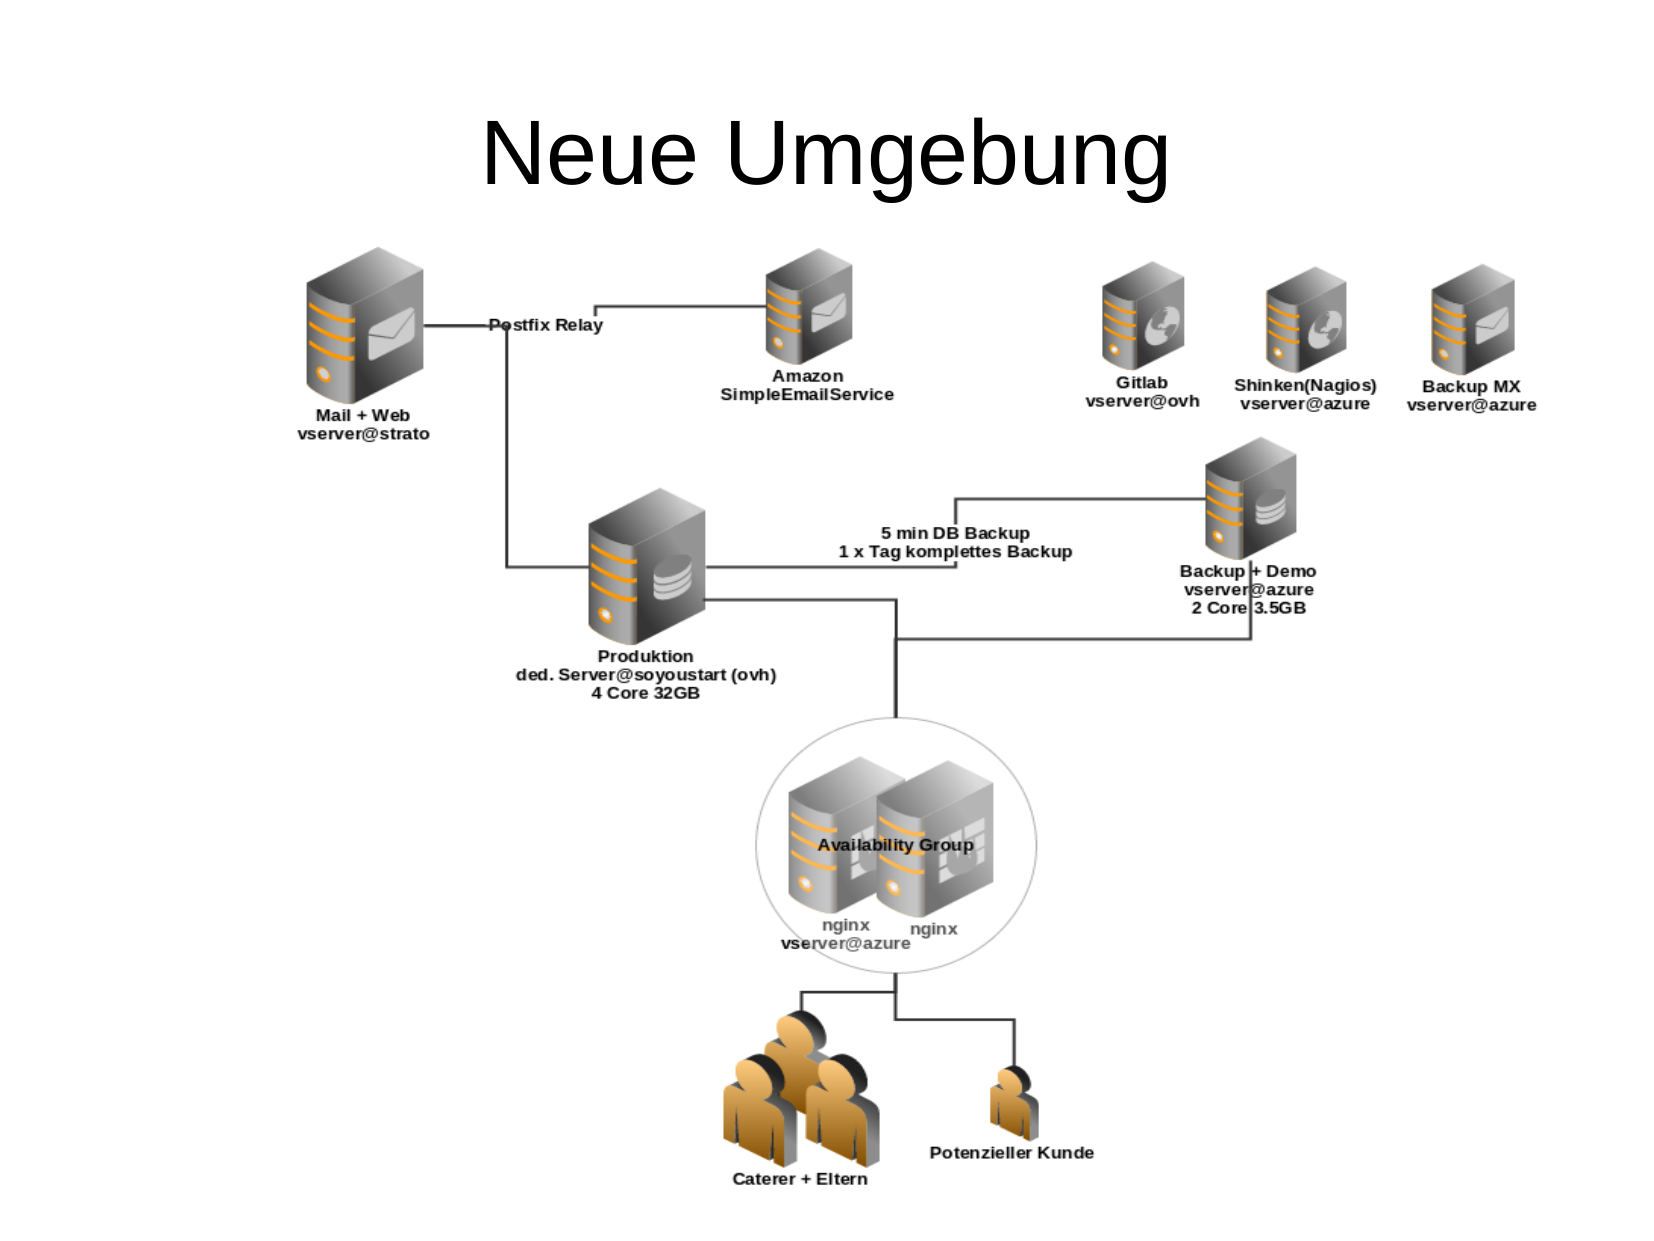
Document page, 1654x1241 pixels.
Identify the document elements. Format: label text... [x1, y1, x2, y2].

title Neue Umgebung [82, 49, 1571, 209]
picture [75, 209, 1571, 1216]
